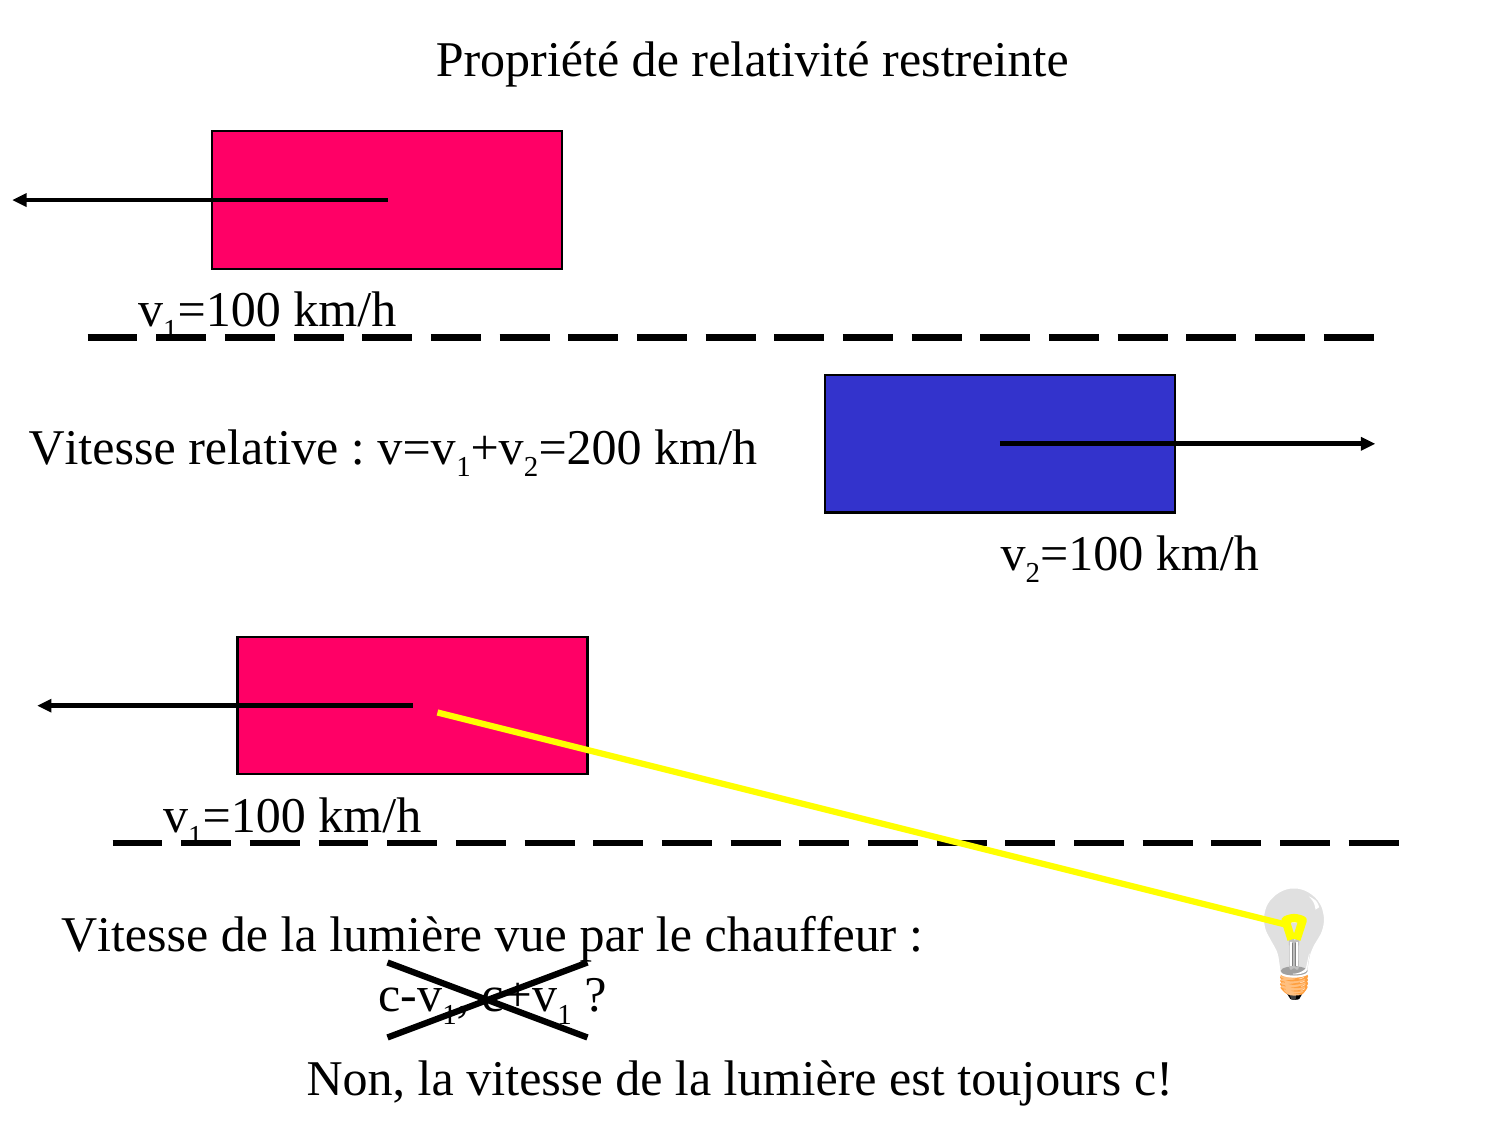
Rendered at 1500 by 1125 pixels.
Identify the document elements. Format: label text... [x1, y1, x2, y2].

text_box v2=100 km/h [985, 512, 1274, 597]
text_box Vitesse de la lumière vue par le chauffeur : c-v1, c+v1 ? [46, 894, 939, 1038]
text_box v1=100 km/h [123, 269, 412, 353]
text_box Vitesse de la lumière vue par le chauffeur : c-v1, c+v1 ? [401, 1006, 574, 1037]
text_box [212, 131, 563, 269]
text_box [824, 375, 1175, 513]
text_box Propriété de relativité restreinte [421, 19, 1085, 95]
text_box [1263, 887, 1325, 1000]
text_box v1=100 km/h [148, 774, 437, 859]
text_box Non, la vitesse de la lumière est toujours c! [291, 1037, 1189, 1113]
text_box [237, 636, 588, 775]
text_box Vitesse relative : v=v1+v2=200 km/h [13, 406, 773, 491]
